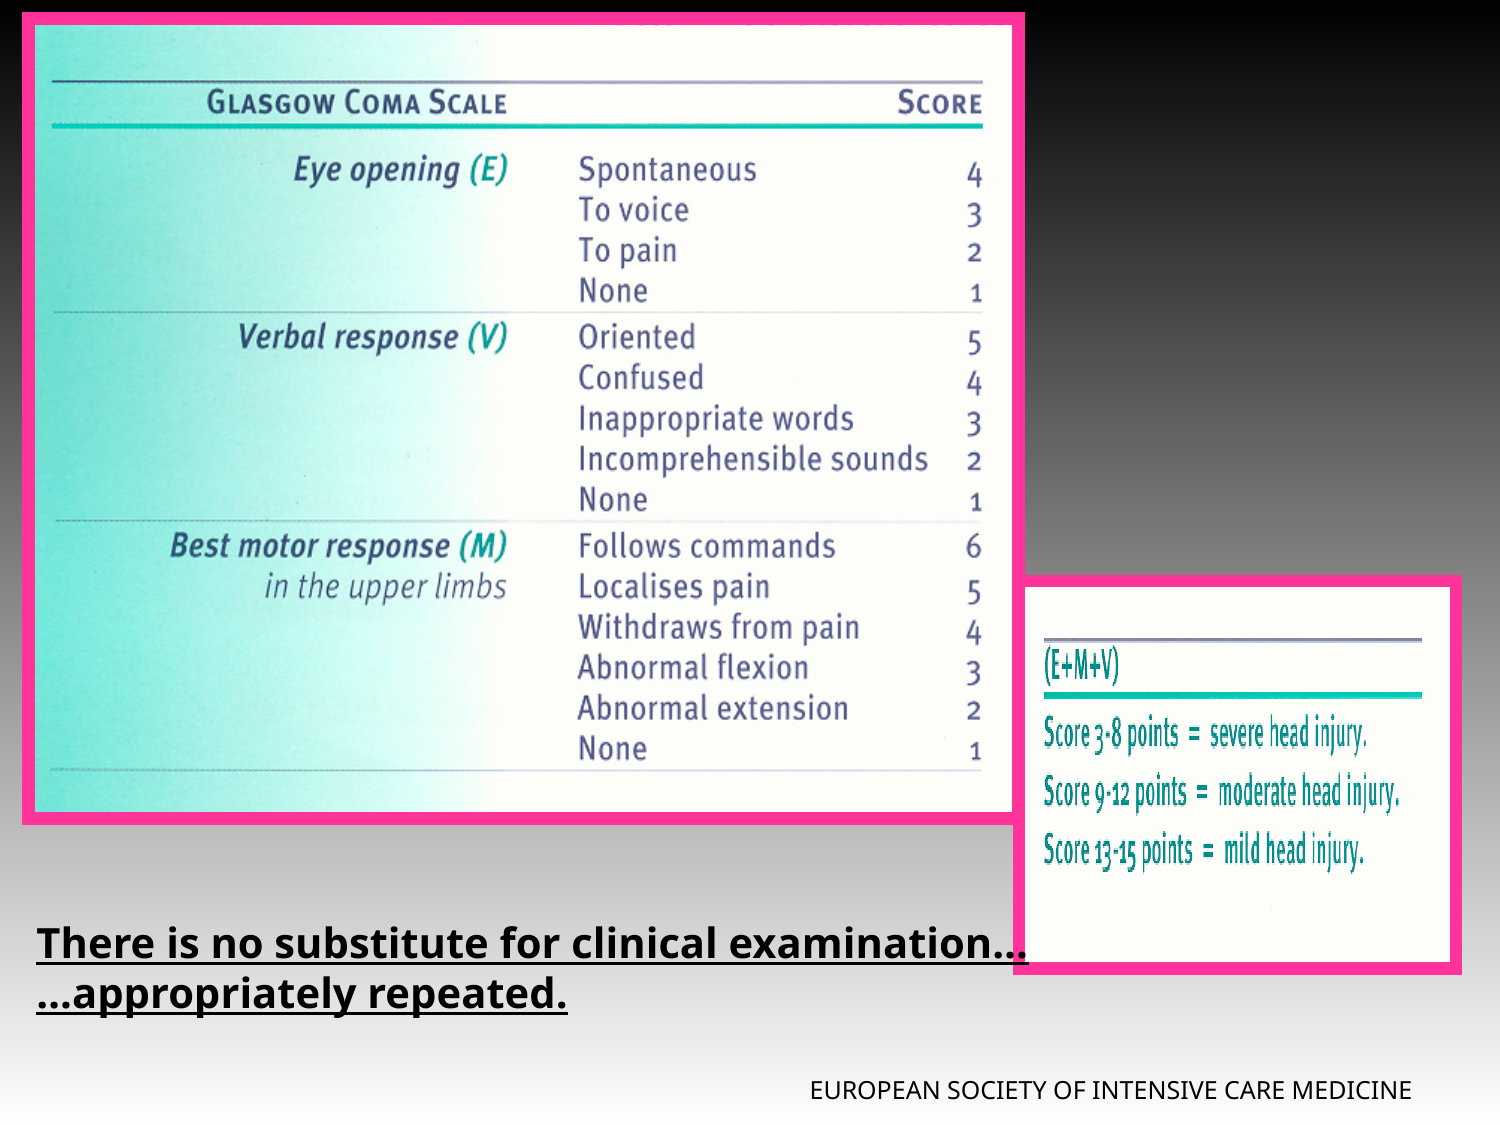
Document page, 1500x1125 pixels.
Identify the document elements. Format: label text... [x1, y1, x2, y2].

text_box There is no substitute for clinical examination… …appropriately repeated. [21, 909, 1044, 1025]
picture [34, 24, 1013, 813]
text_box EUROPEAN SOCIETY OF INTENSIVE CARE MEDICINE [794, 1067, 1429, 1113]
picture [1025, 587, 1450, 963]
